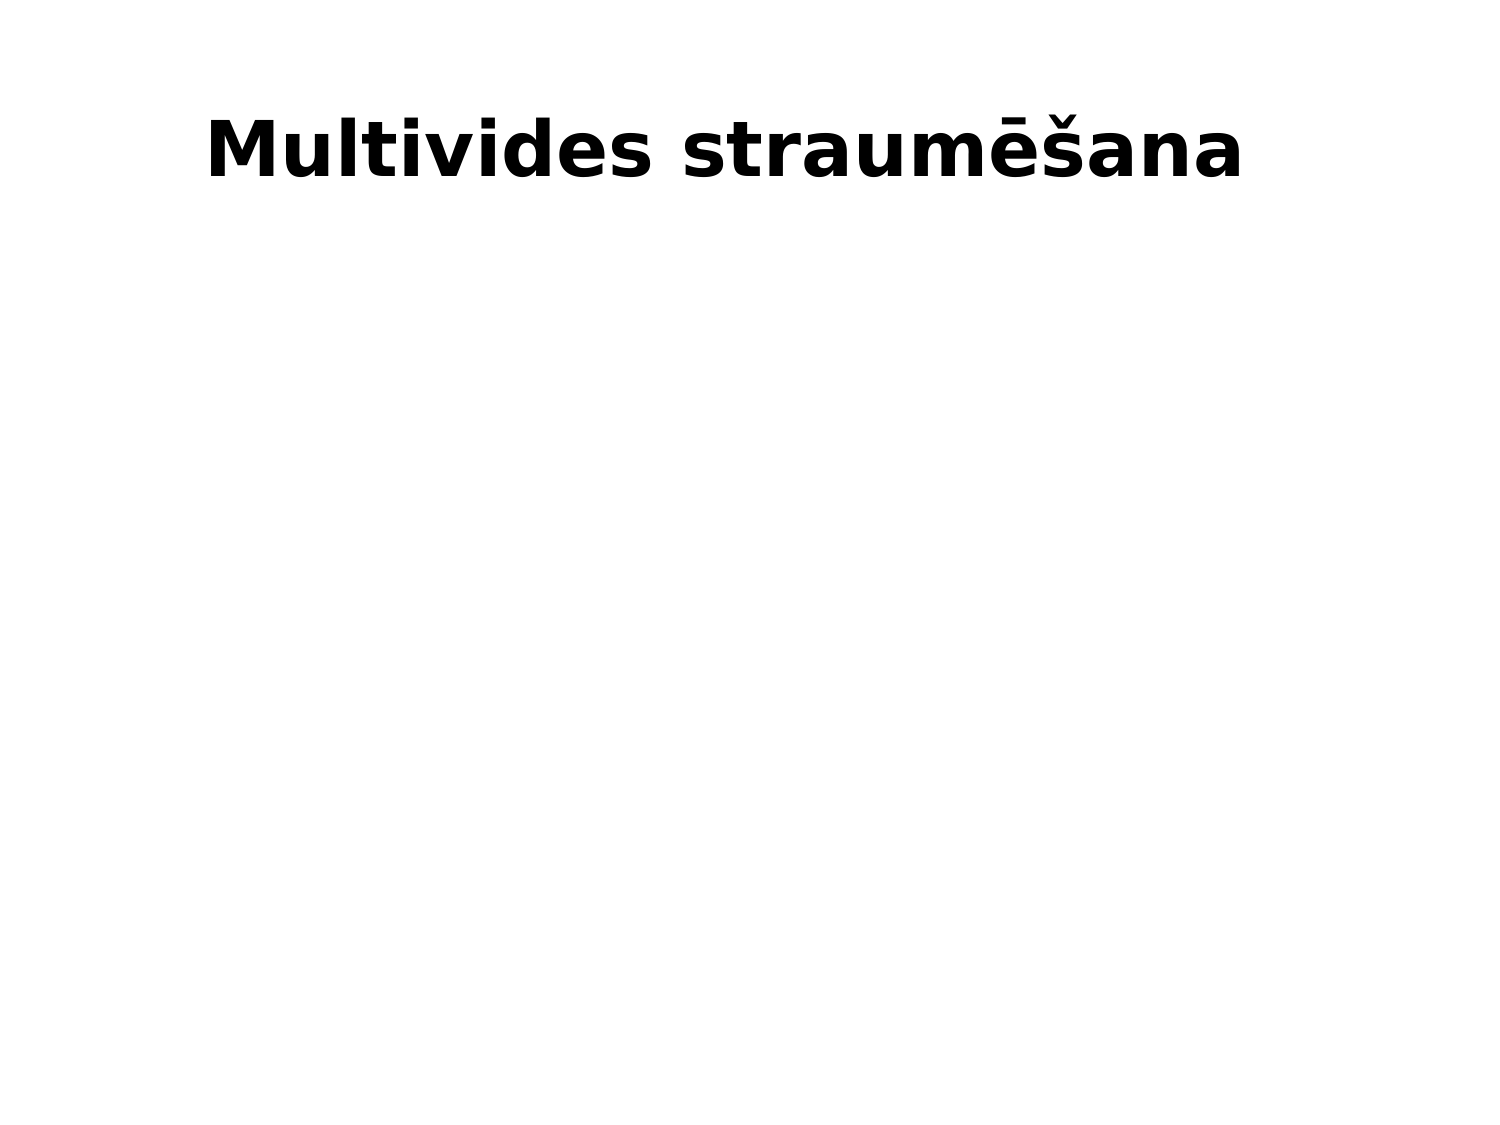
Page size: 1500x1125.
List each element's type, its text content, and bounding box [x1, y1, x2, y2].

title Multivides straumēšana [87, 73, 1363, 217]
